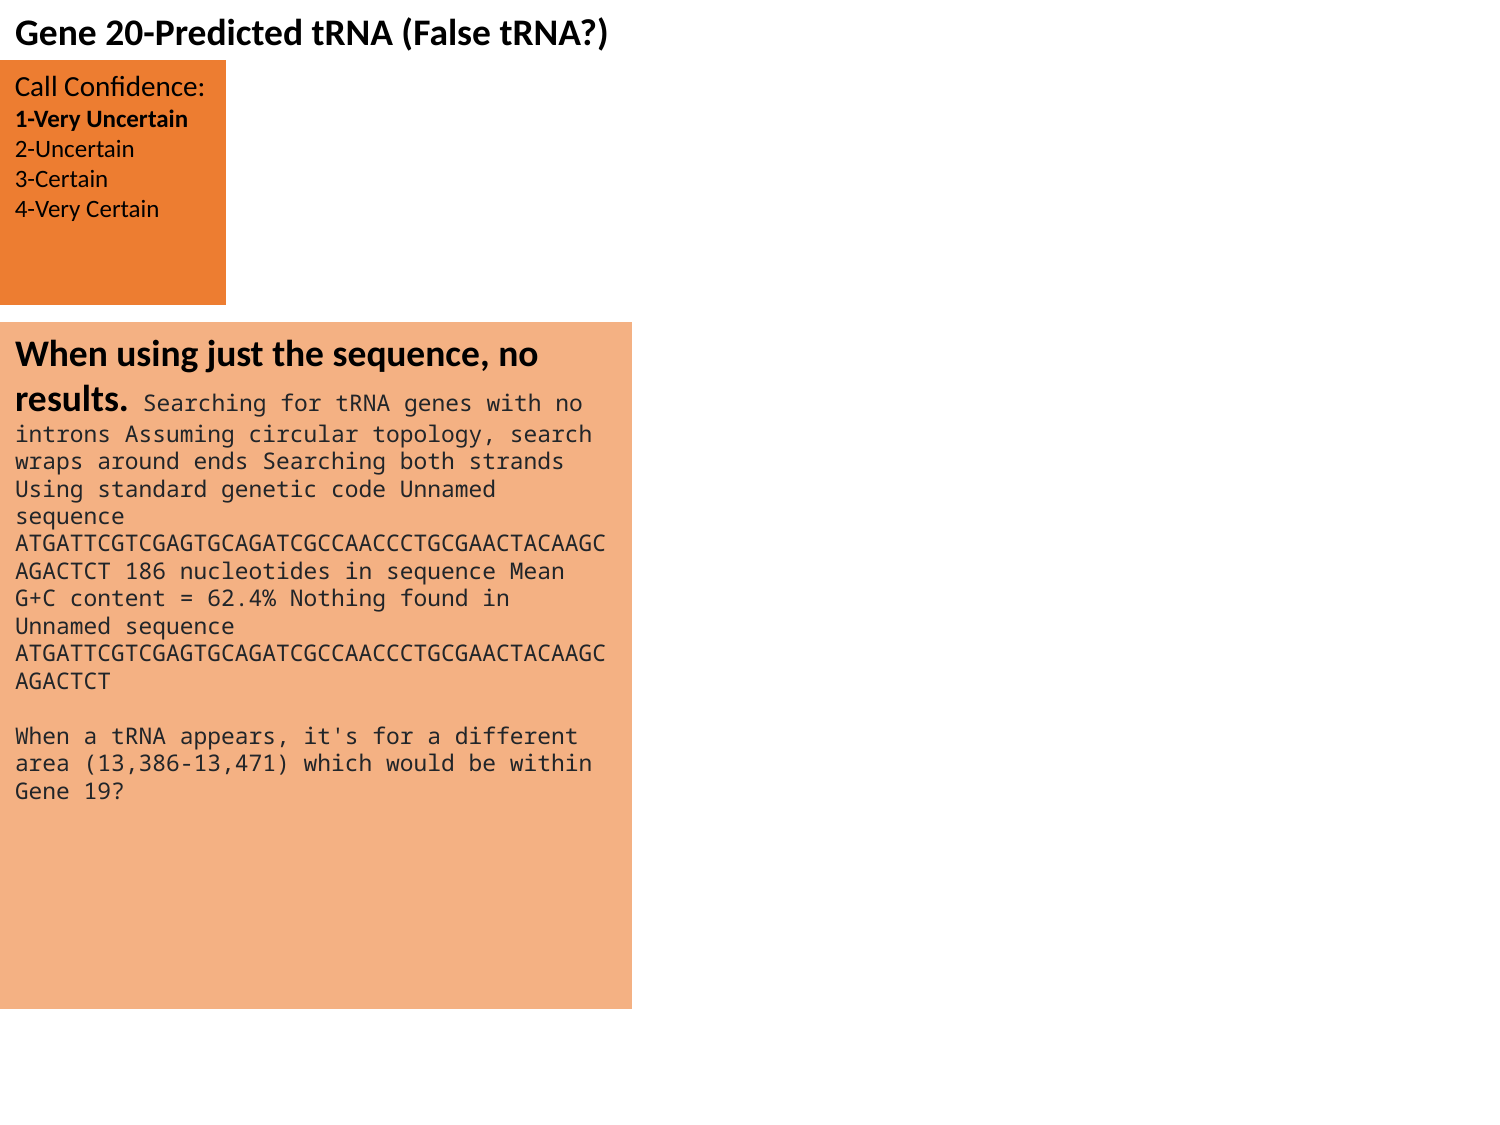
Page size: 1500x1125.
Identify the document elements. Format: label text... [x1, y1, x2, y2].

text_box Gene 20-Predicted tRNA (False tRNA?) [0, 0, 629, 61]
text_box Call Confidence: 1-Very Uncertain 2-Uncertain 3-Certain 4-Very Certain [0, 60, 226, 305]
text_box When using just the sequence, no results. Searching for tRNA genes with no introns Assuming circular topology, search wraps around ends Searching both strands Using standard genetic code Unnamed sequence ATGATTCGTCGAGTGCAGATCGCCAACCCTGCGAACTACAAGCAGACTCT 186 nucleotides in sequence Mean G+C content = 62.4% Nothing found in Unnamed sequence ATGATTCGTCGAGTGCAGATCGCCAACCCTGCGAACTACAAGCAGACTCT When a tRNA appears, it's for a different area (13,386-13,471) which would be within Gene 19? [0, 322, 632, 1009]
